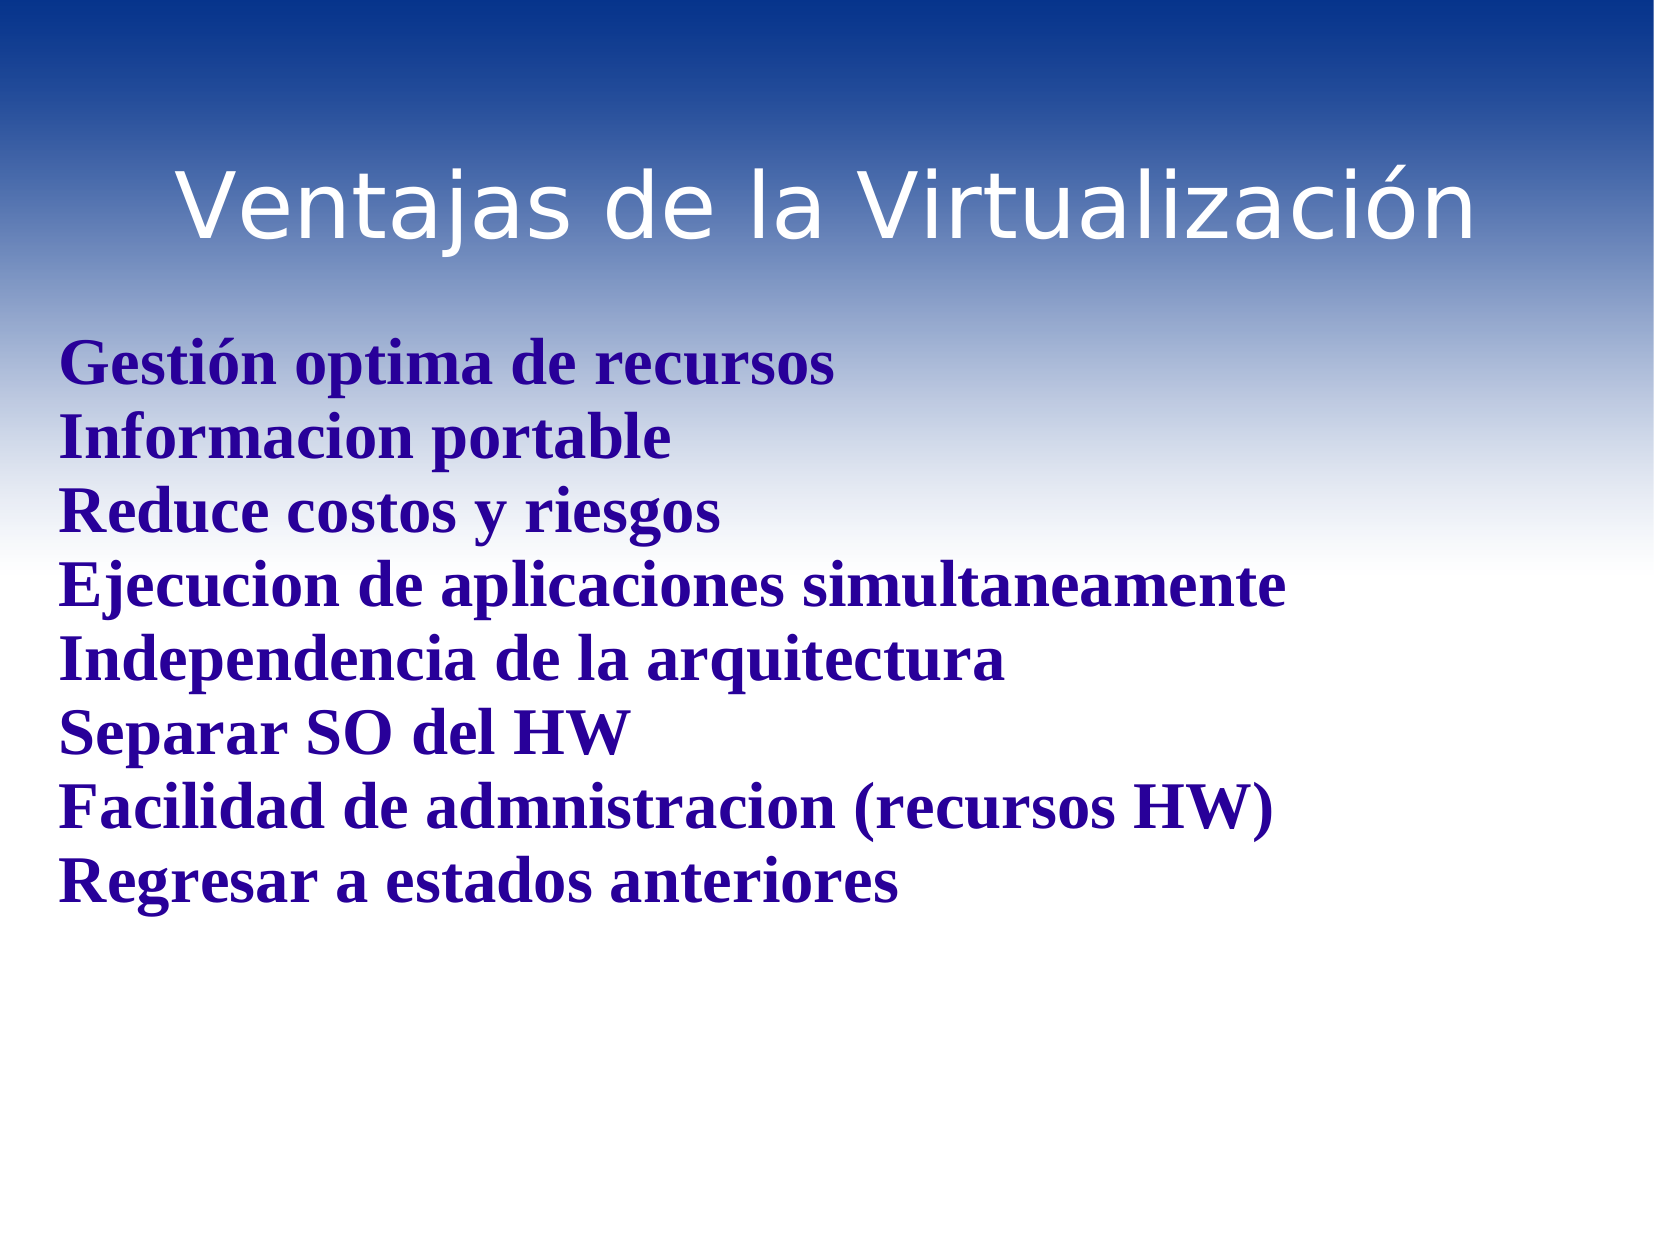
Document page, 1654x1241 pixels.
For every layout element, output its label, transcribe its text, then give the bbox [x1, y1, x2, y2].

title Ventajas de la Virtualización [121, 102, 1534, 311]
text_box Gestión optima de recursos Informacion portable Reduce costos y riesgos Ejecucion de aplicaciones simultaneamente Independencia de la arquitectura Separar SO del HW Facilidad de admnistracion (recursos HW) Regresar a estados anteriores [59, 324, 1625, 1084]
picture [0, 0, 1654, 1241]
